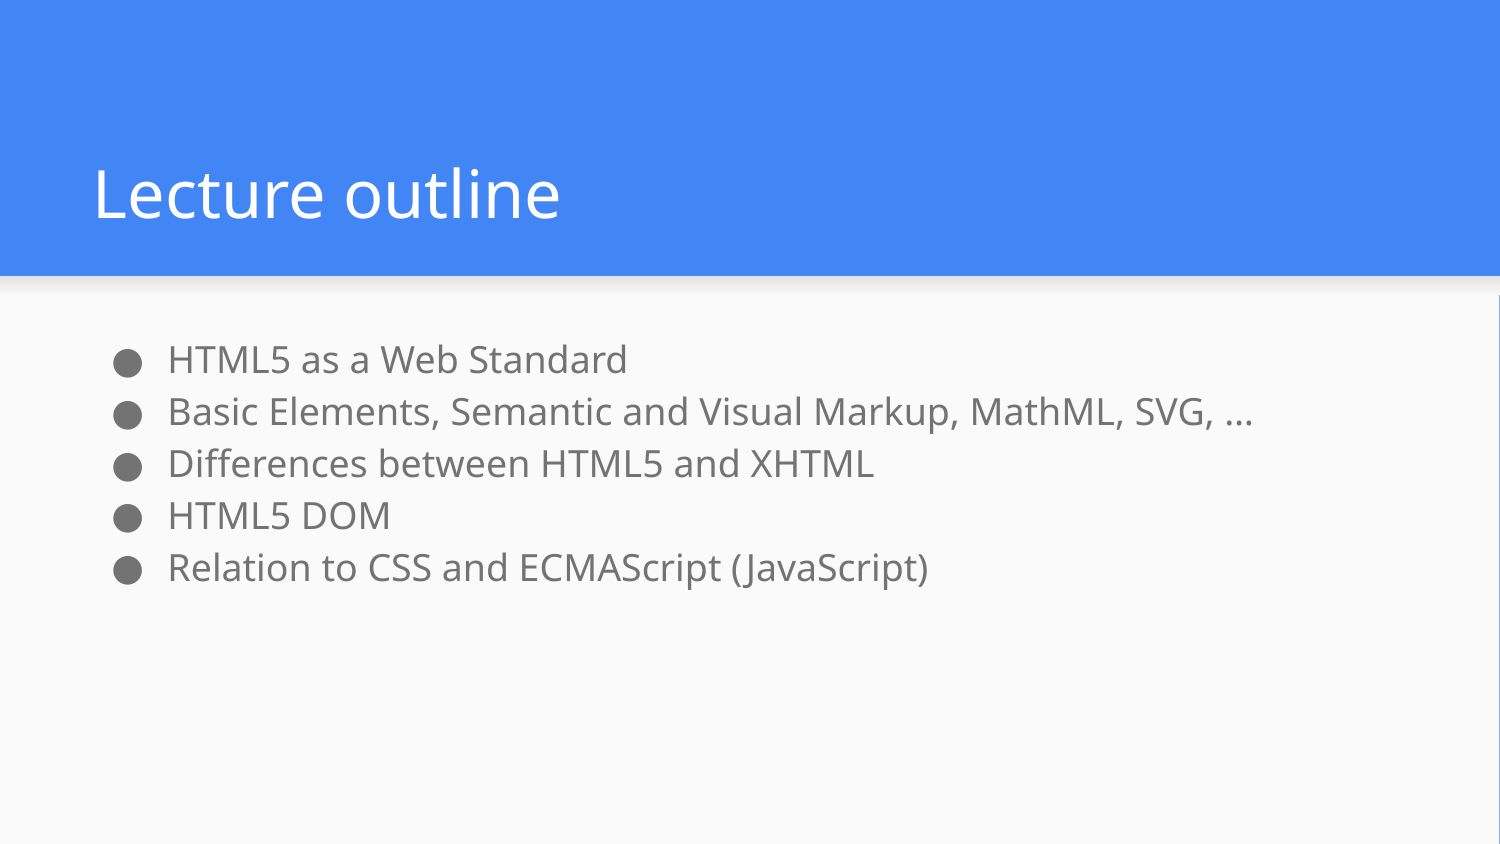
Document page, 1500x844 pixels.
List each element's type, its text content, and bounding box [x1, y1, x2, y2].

list HTML5 as a Web Standard Basic Elements, Semantic and Visual Markup, MathML, SVG, … Differences between HTML5 and XHTML HTML5 DOM Relation to CSS and ECMAScript (JavaScript) [77, 314, 1427, 760]
title Lecture outline [77, 121, 1427, 248]
